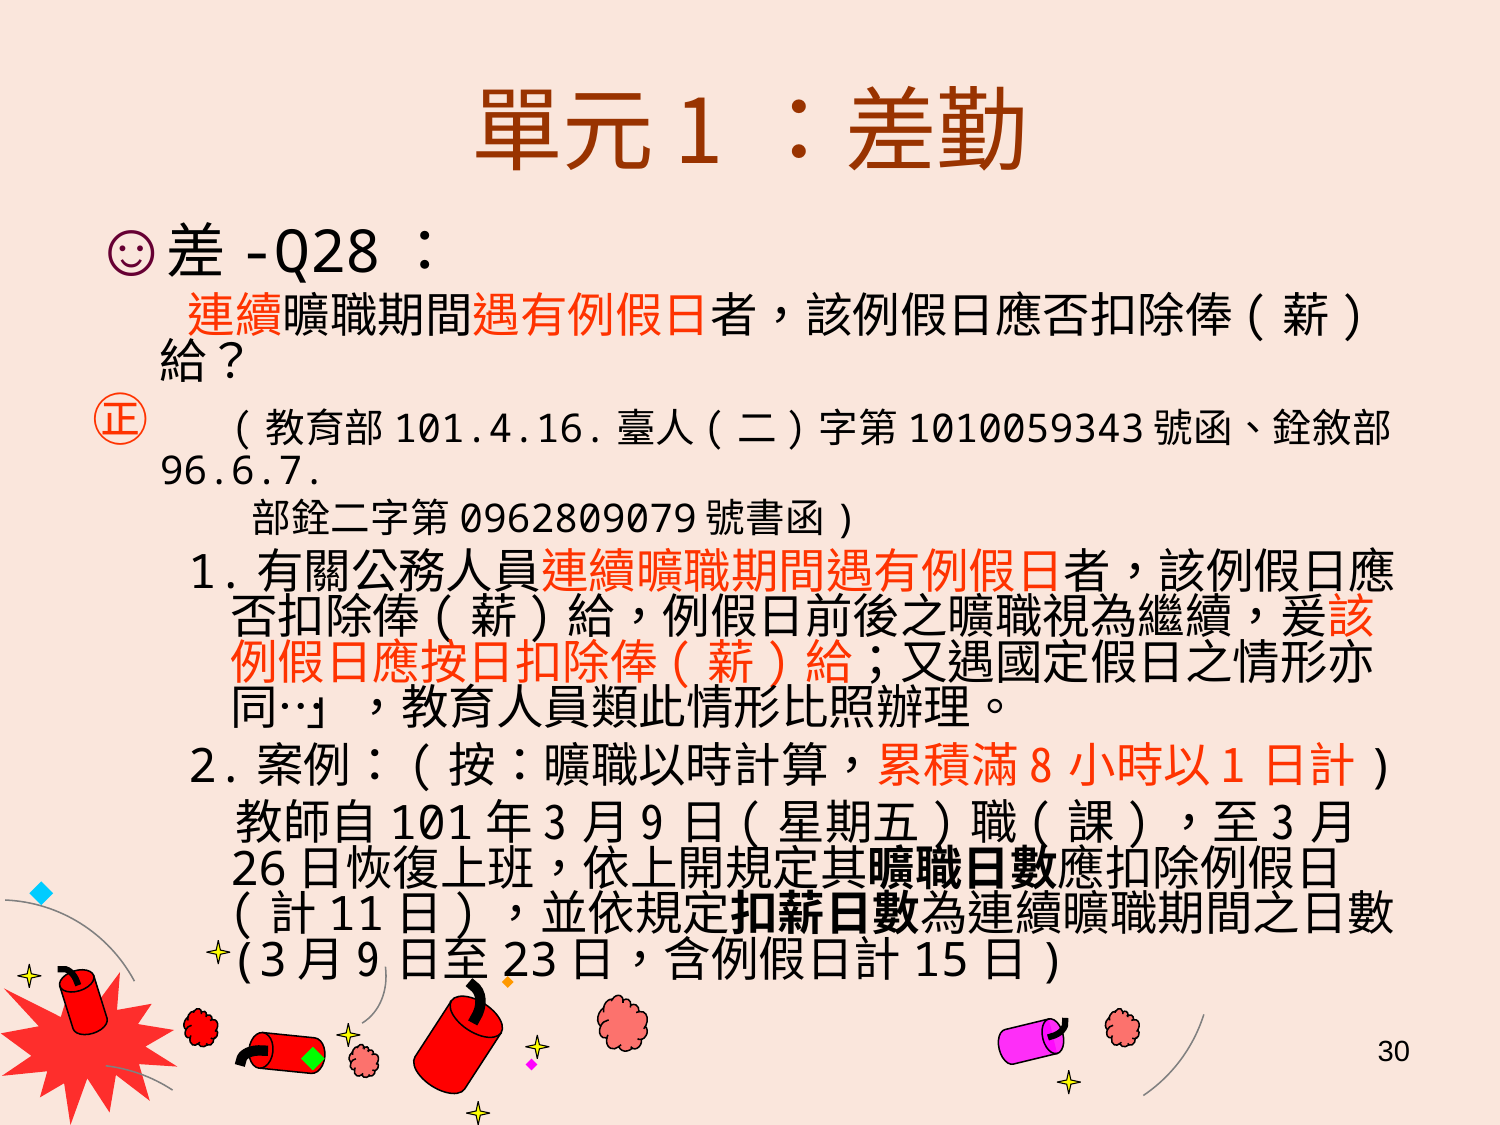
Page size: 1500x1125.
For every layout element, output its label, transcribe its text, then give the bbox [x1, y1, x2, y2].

list 差-Q28： 連續曠職期間遇有例假日者，該例假日應否扣除俸(薪)給？ (教育部101.4.16.臺人(二)字第1010059343號函、銓敘部96.6.7. 部銓二字第0962809079號書函) 1.有關公務人員連續曠職期間遇有例假日者，該例假日應否扣除俸(薪)給，例假日前後之曠職視為繼續，爰該例假日應按日扣除俸(薪)給；又遇國定假日之情形亦同…」，教育人員類此情形比照辦理。 2.案例：(按：曠職以時計算，累積滿8小時以1日計) 教師自101年3月9日(星期五)職(課)，至3月26日恢復上班，依上開規定其曠職日數應扣除例假日(計11日)，並依規定扣薪日數為連續曠職期間之日數 (3月9日至23日，含例假日計15日) [75, 219, 1426, 1047]
text_box <number> [1074, 1047, 1426, 1103]
title 單元1：差勤 [75, 45, 1426, 209]
